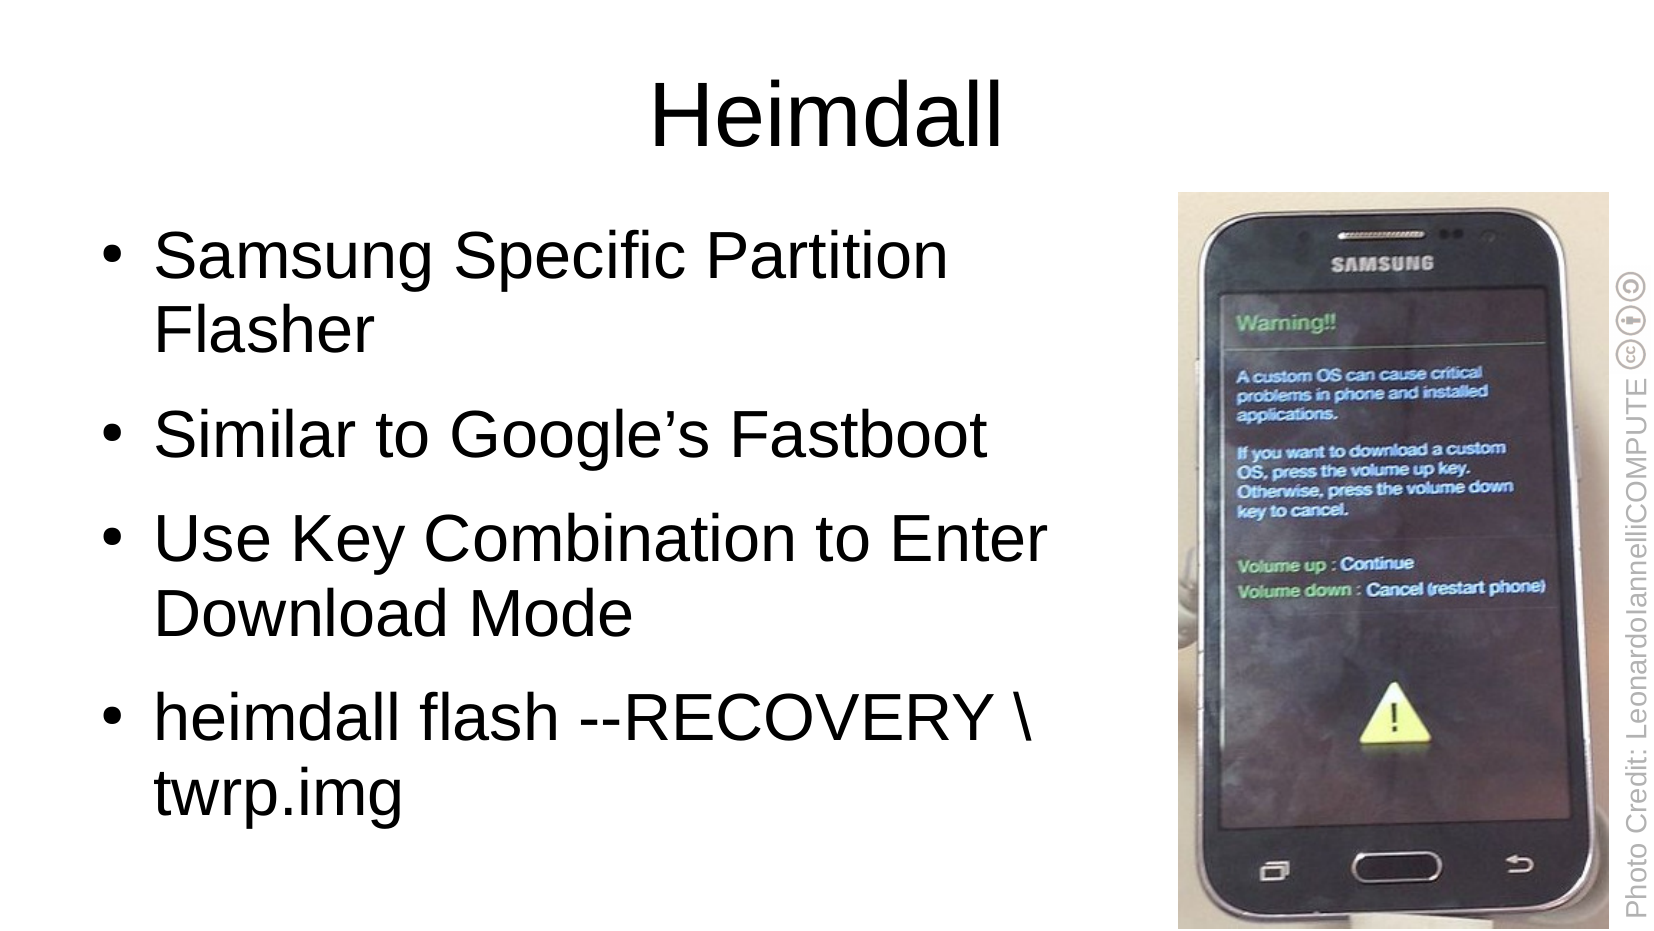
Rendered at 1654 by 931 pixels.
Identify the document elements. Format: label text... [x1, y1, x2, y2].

picture [1610, 265, 1651, 374]
list Samsung Specific Partition Flasher Similar to Google’s Fastboot Use Key Combination to Enter Download Mode heimdall flash --RECOVERY \ twrp.img [82, 217, 1571, 931]
picture [1178, 192, 1609, 930]
title Heimdall [82, 37, 1571, 193]
text_box Photo Credit: LeonardoIannelliCOMPUTE [1612, 270, 1654, 931]
